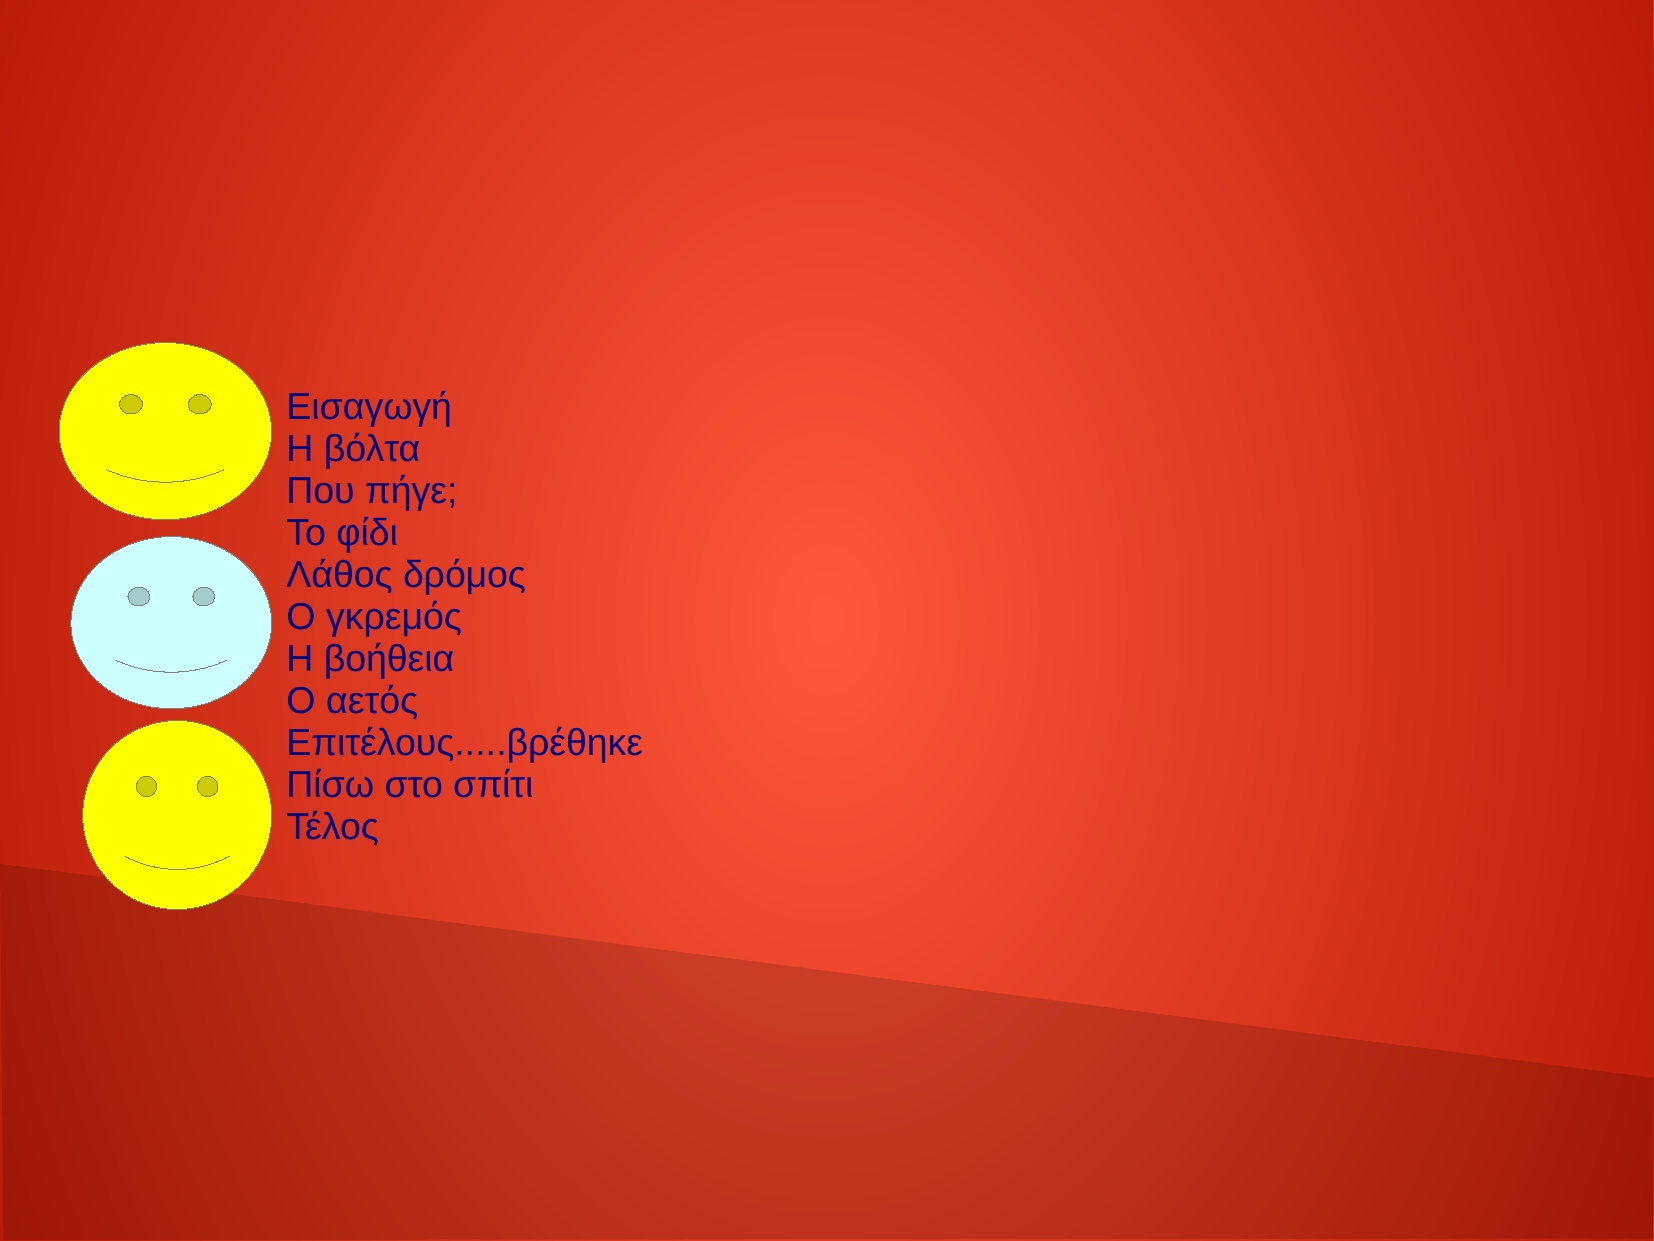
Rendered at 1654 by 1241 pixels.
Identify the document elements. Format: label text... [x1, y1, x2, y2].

text_box [70, 536, 272, 709]
text_box [59, 342, 272, 520]
text_box [82, 720, 272, 910]
text_box Εισαγωγή Η βόλτα Που πήγε; Το φίδι Λάθος δρόμος Ο γκρεμός Η βοήθεια Ο αετός Επιτέλους.....βρέθηκε Πίσω στο σπίτι Τέλος [271, 378, 697, 855]
